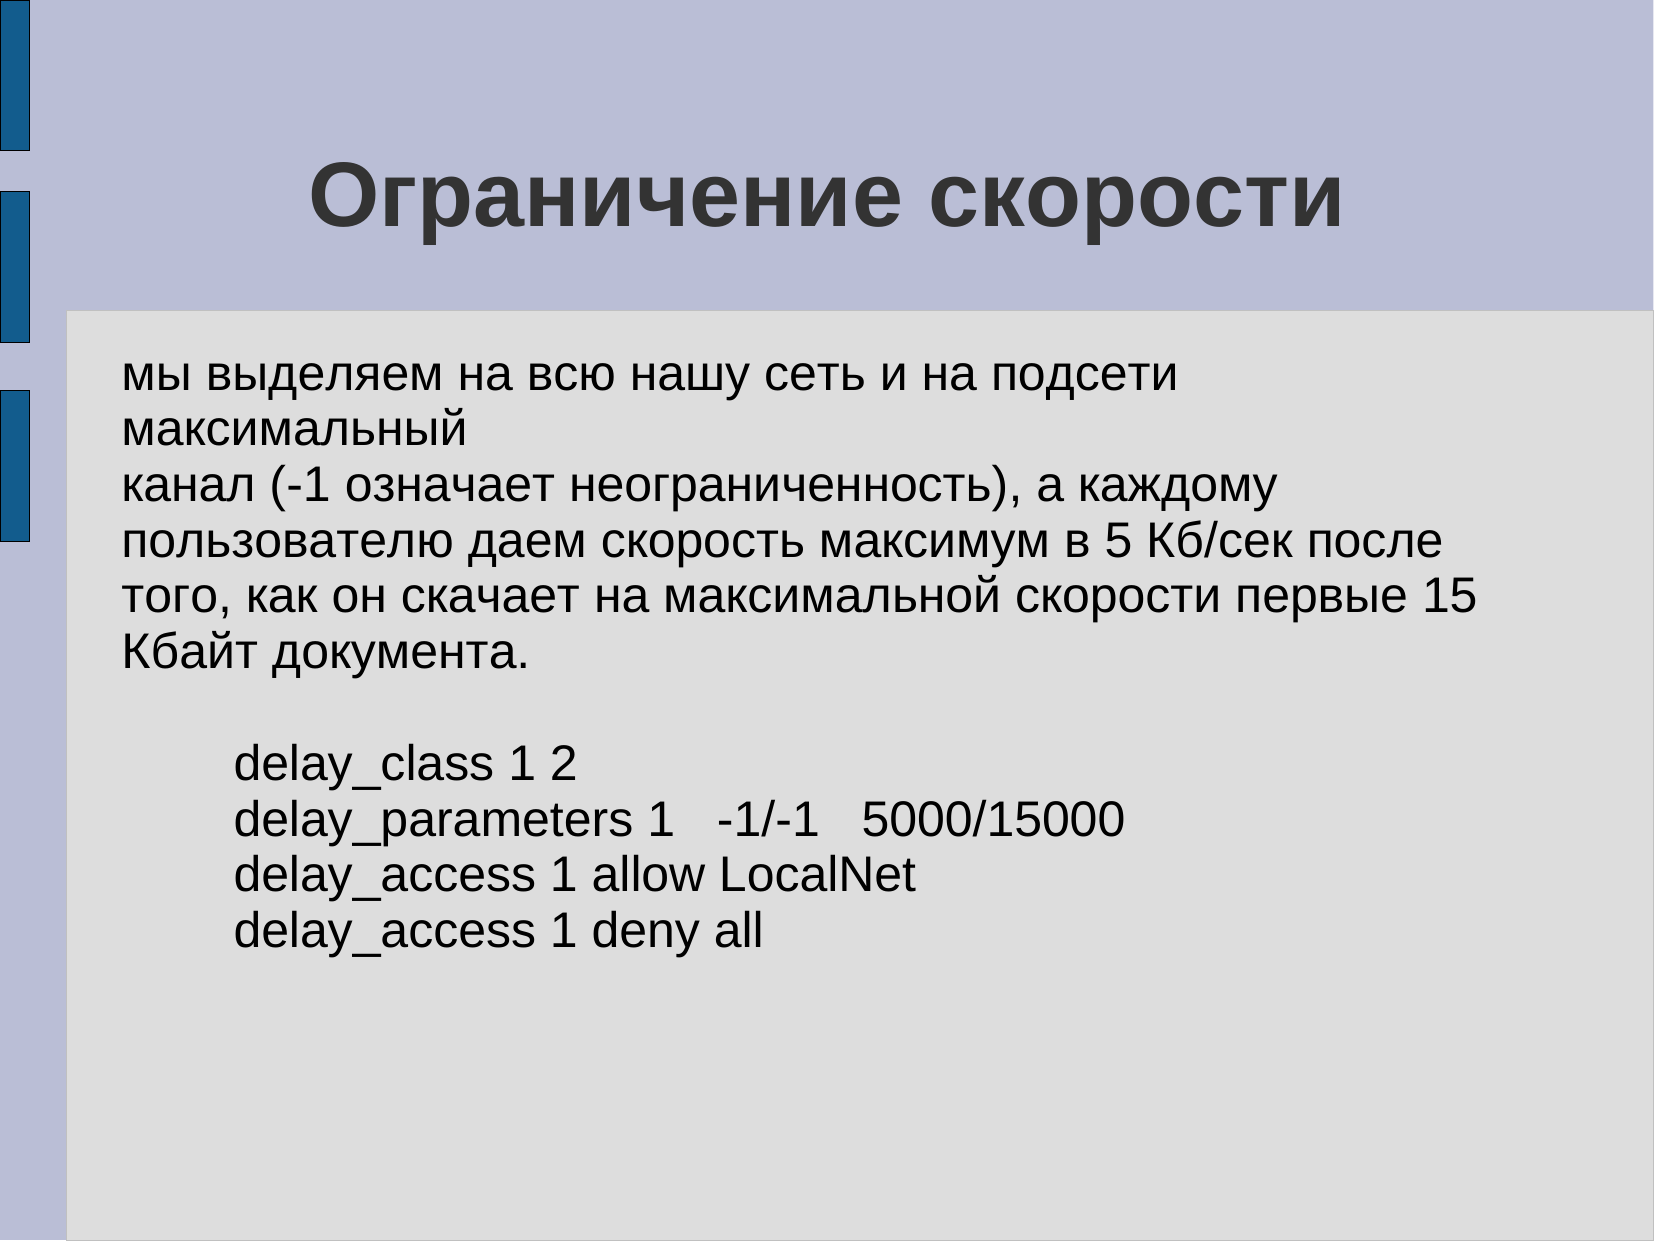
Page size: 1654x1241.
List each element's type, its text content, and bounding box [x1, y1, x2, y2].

title Ограничение скорости [121, 98, 1534, 291]
list мы выделяем на всю нашу сеть и на подсети максимальный канал (-1 означает неограниченность), а каждому пользователю даем скорость максимум в 5 Кб/сек после того, как он скачает на максимальной скорости первые 15 Кбайт документа. delay_class 1 2 delay_parameters 1 -1/-1 5000/15000 delay_access 1 allow LocalNet delay_access 1 deny all [121, 344, 1534, 1149]
